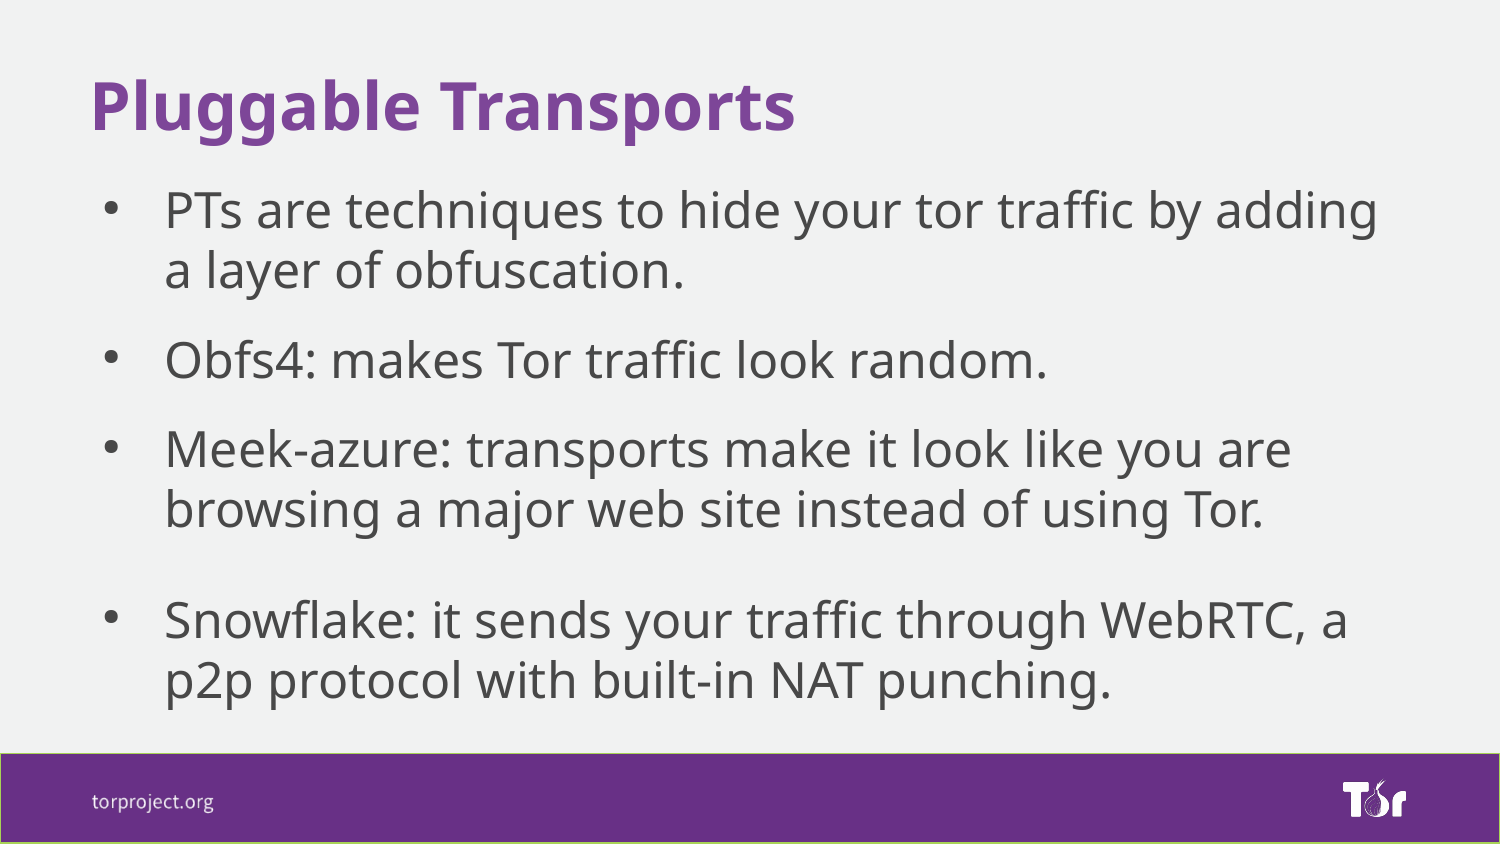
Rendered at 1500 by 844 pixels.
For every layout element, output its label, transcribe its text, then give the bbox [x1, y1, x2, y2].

picture [1343, 778, 1406, 817]
text_box Pluggable Transports [75, 33, 1425, 171]
picture [75, 780, 604, 821]
text_box PTs are techniques to hide your tor traffic by adding a layer of obfuscation. Obfs4: makes Tor traffic look random. Meek-azure: transports make it look like you are browsing a major web site instead of using Tor. Snowflake: it sends your traffic through WebRTC, a p2p protocol with built-in NAT punching. [75, 171, 1425, 728]
